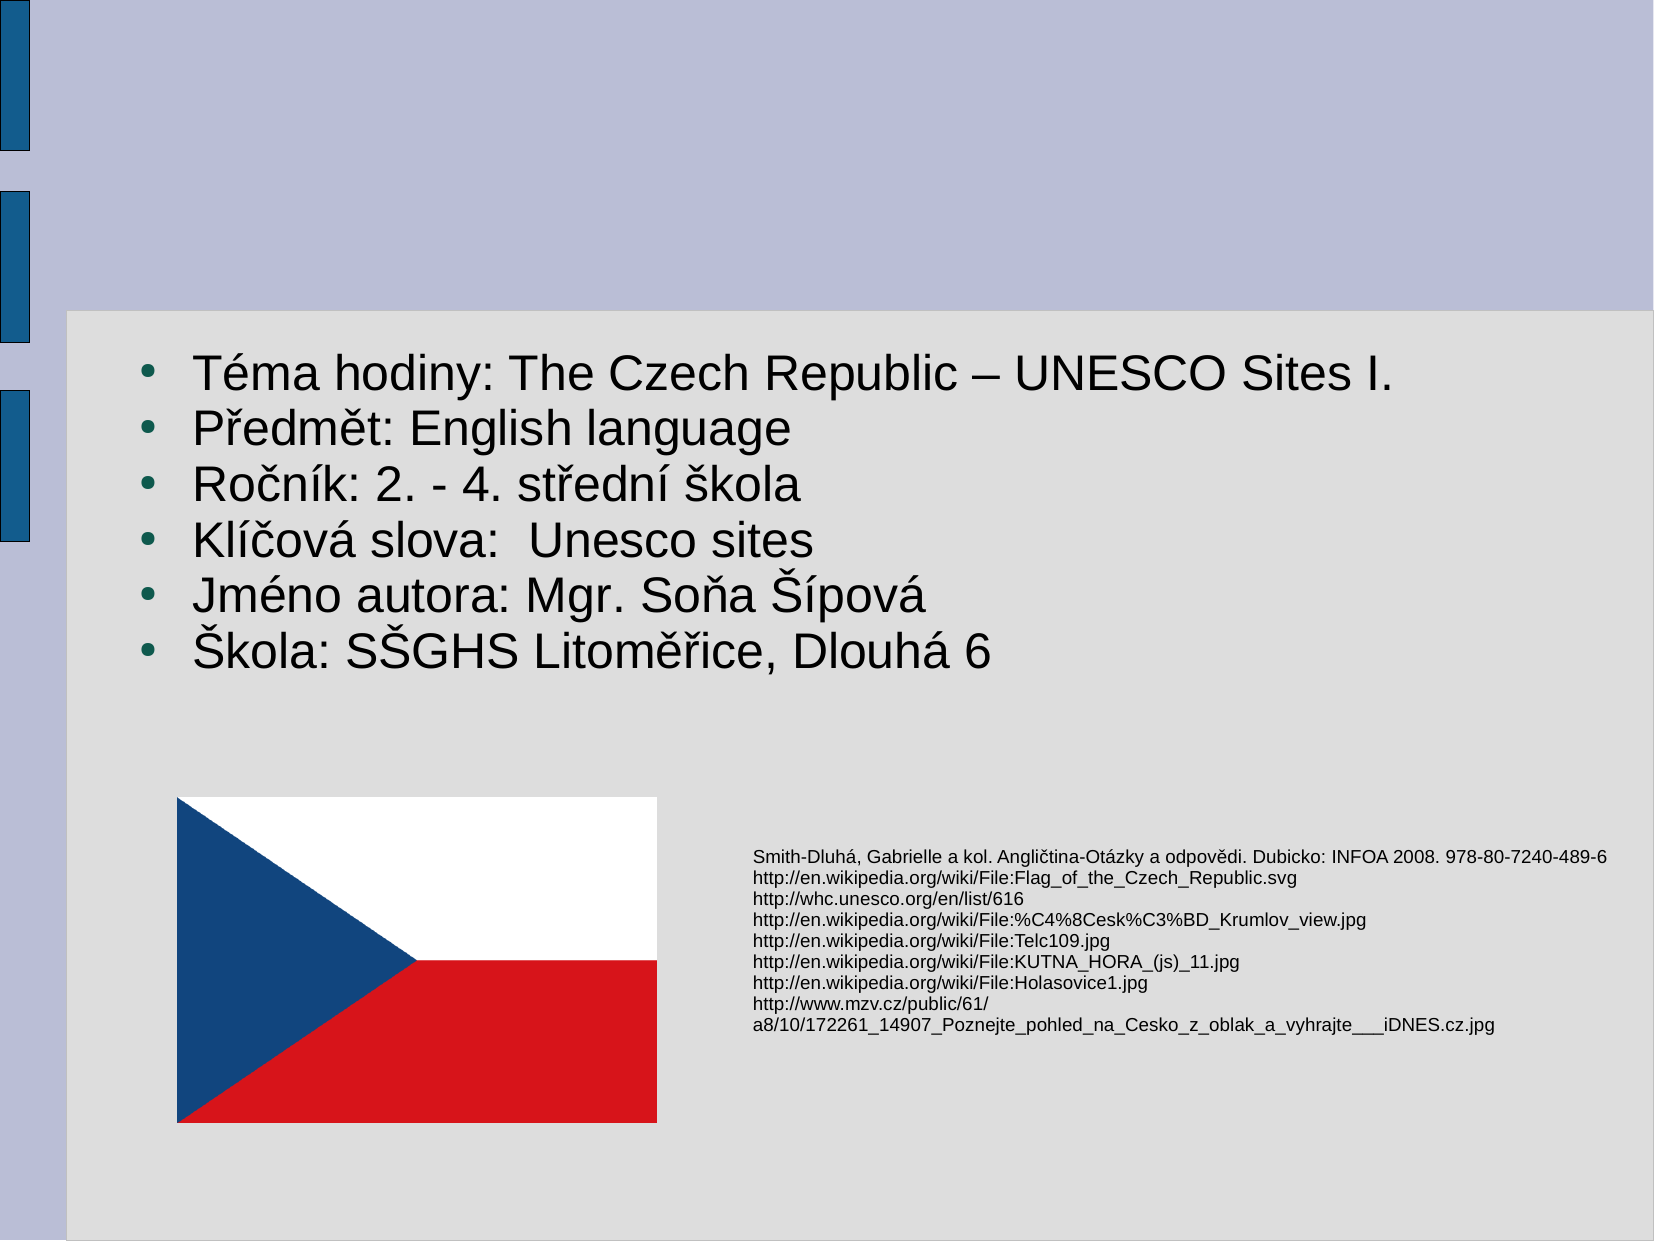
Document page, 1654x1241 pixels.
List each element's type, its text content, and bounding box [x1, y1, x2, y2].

picture [177, 797, 657, 1123]
text_box Smith-Dluhá, Gabrielle a kol. Angličtina-Otázky a odpovědi. Dubicko: INFOA 2008. 978-80-7240-489-6 http://en.wikipedia.org/wiki/File:Flag_of_the_Czech_Republic.svg http://whc.unesco.org/en/list/616 http://en.wikipedia.org/wiki/File:%C4%8Cesk%C3%BD_Krumlov_view.jpg http://en.wikipedia.org/wiki/File:Telc109.jpg http://en.wikipedia.org/wiki/File:KUTNA_HORA_(js)_11.jpg http://en.wikipedia.org/wiki/File:Holasovice1.jpg http://www.mzv.cz/public/61/a8/10/172261_14907_Poznejte_pohled_na_Cesko_z_oblak_a_vyhrajte___iDNES.cz.jpg [738, 797, 1643, 1187]
list Téma hodiny: The Czech Republic – UNESCO Sites I. Předmět: English language Ročník: 2. - 4. střední škola Klíčová slova: Unesco sites Jméno autora: Mgr. Soňa Šípová Škola: SŠGHS Litoměřice, Dlouhá 6 [121, 344, 1534, 1127]
